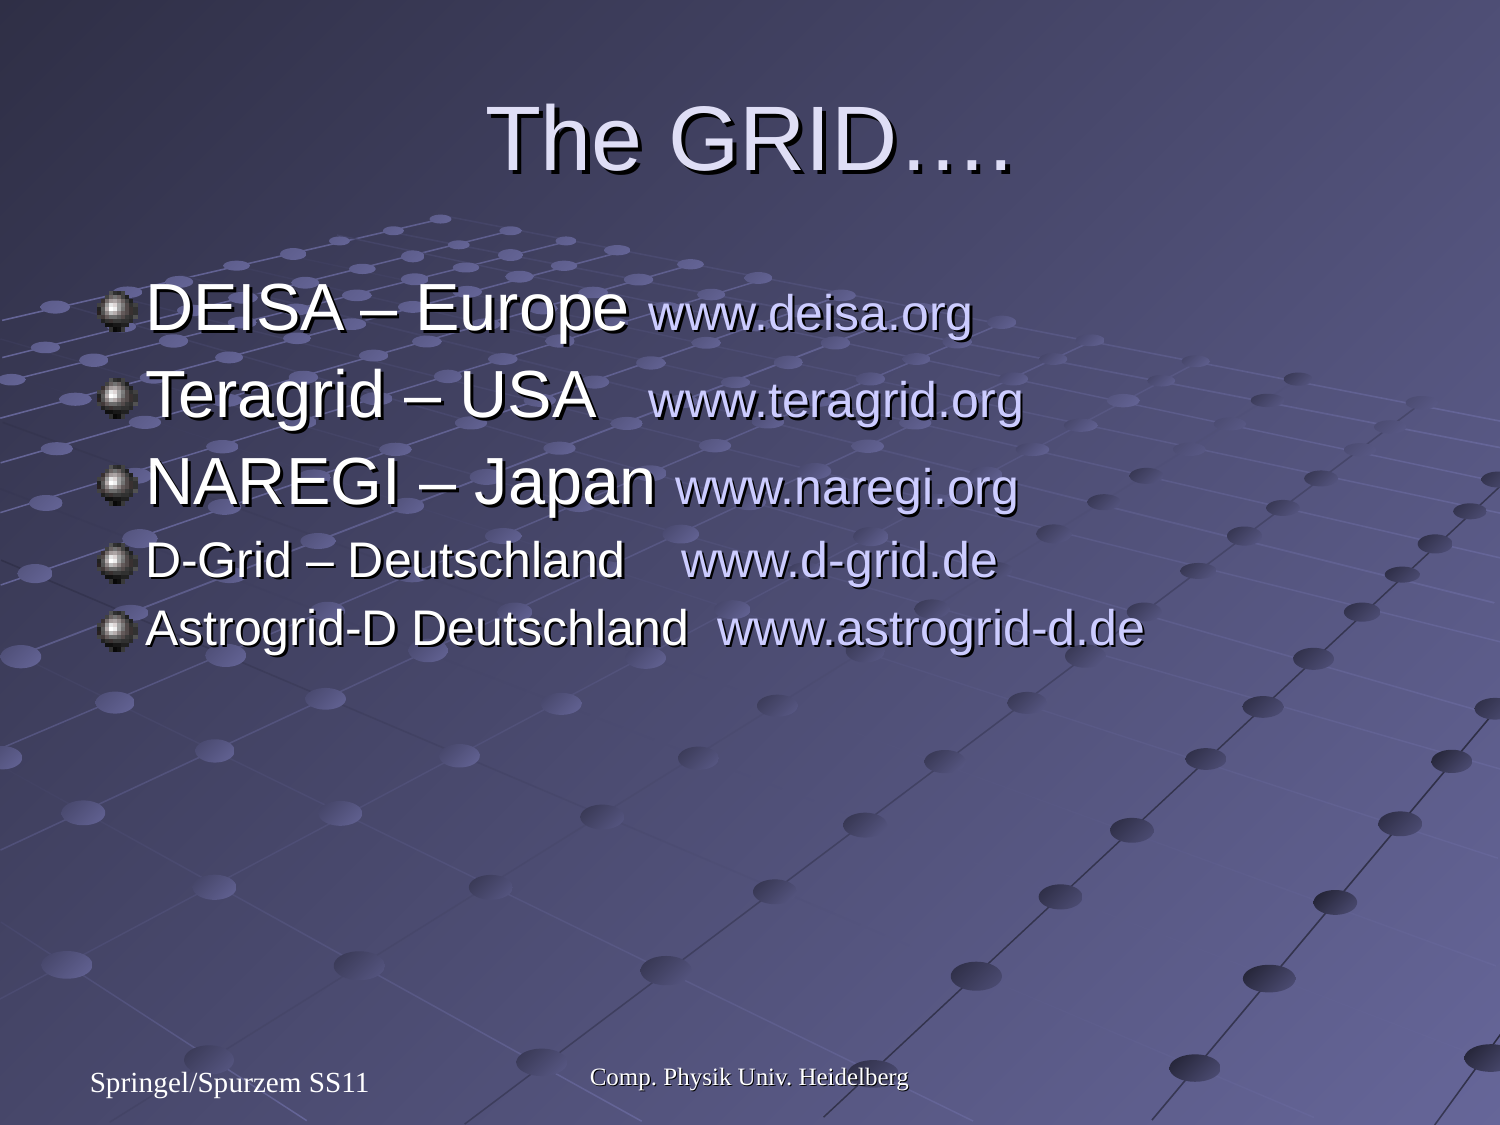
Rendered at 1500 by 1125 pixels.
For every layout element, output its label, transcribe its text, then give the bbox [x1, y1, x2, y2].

title The GRID…. [75, 45, 1426, 233]
list DEISA – Europe www.deisa.org Teragrid – USA www.teragrid.org NAREGI – Japan www.naregi.org D-Grid – Deutschland www.d-grid.de Astrogrid-D Deutschland www.astrogrid-d.de [75, 262, 1426, 1007]
